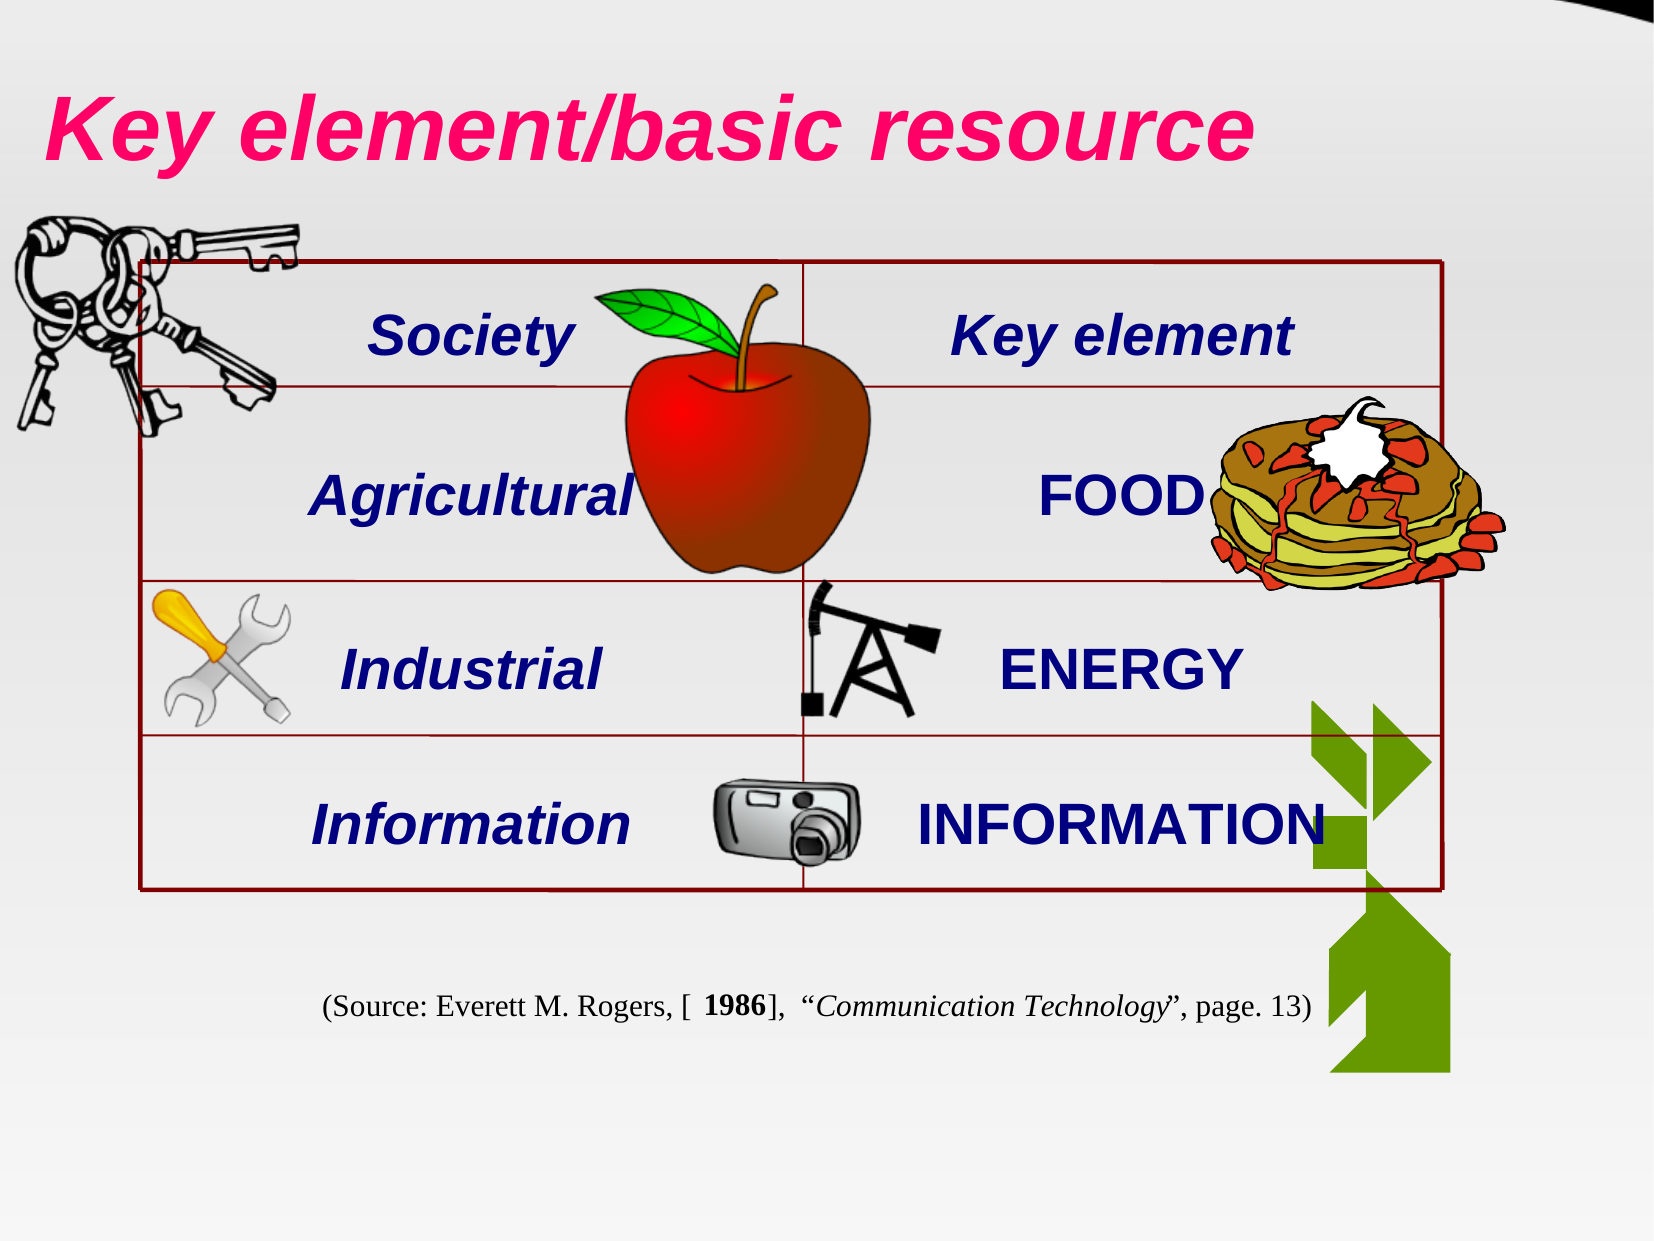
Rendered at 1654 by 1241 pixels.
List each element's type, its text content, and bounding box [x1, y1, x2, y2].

picture [0, 0, 1654, 1241]
text_box Information [143, 737, 790, 887]
text_box Agricultural [143, 388, 571, 580]
text_box Society [313, 264, 802, 385]
text_box 1986 [703, 978, 767, 1022]
title Key element/basic resource [29, 26, 1530, 207]
text_box ], “ [767, 978, 815, 1023]
text_box Communication Technology [815, 978, 1166, 1023]
text_box ”, page. 13)‏ [1166, 978, 1313, 1023]
text_box INFORMATION [865, 737, 1439, 887]
text_box Key element [805, 264, 1439, 385]
text_box [1329, 893, 1450, 1072]
text_box Industrial [304, 583, 790, 734]
text_box (Source: Everett M. Rogers, [ [322, 978, 693, 1023]
text_box ENERGY [946, 583, 1439, 734]
text_box Industrial [143, 583, 147, 734]
text_box FOOD [900, 388, 1439, 580]
